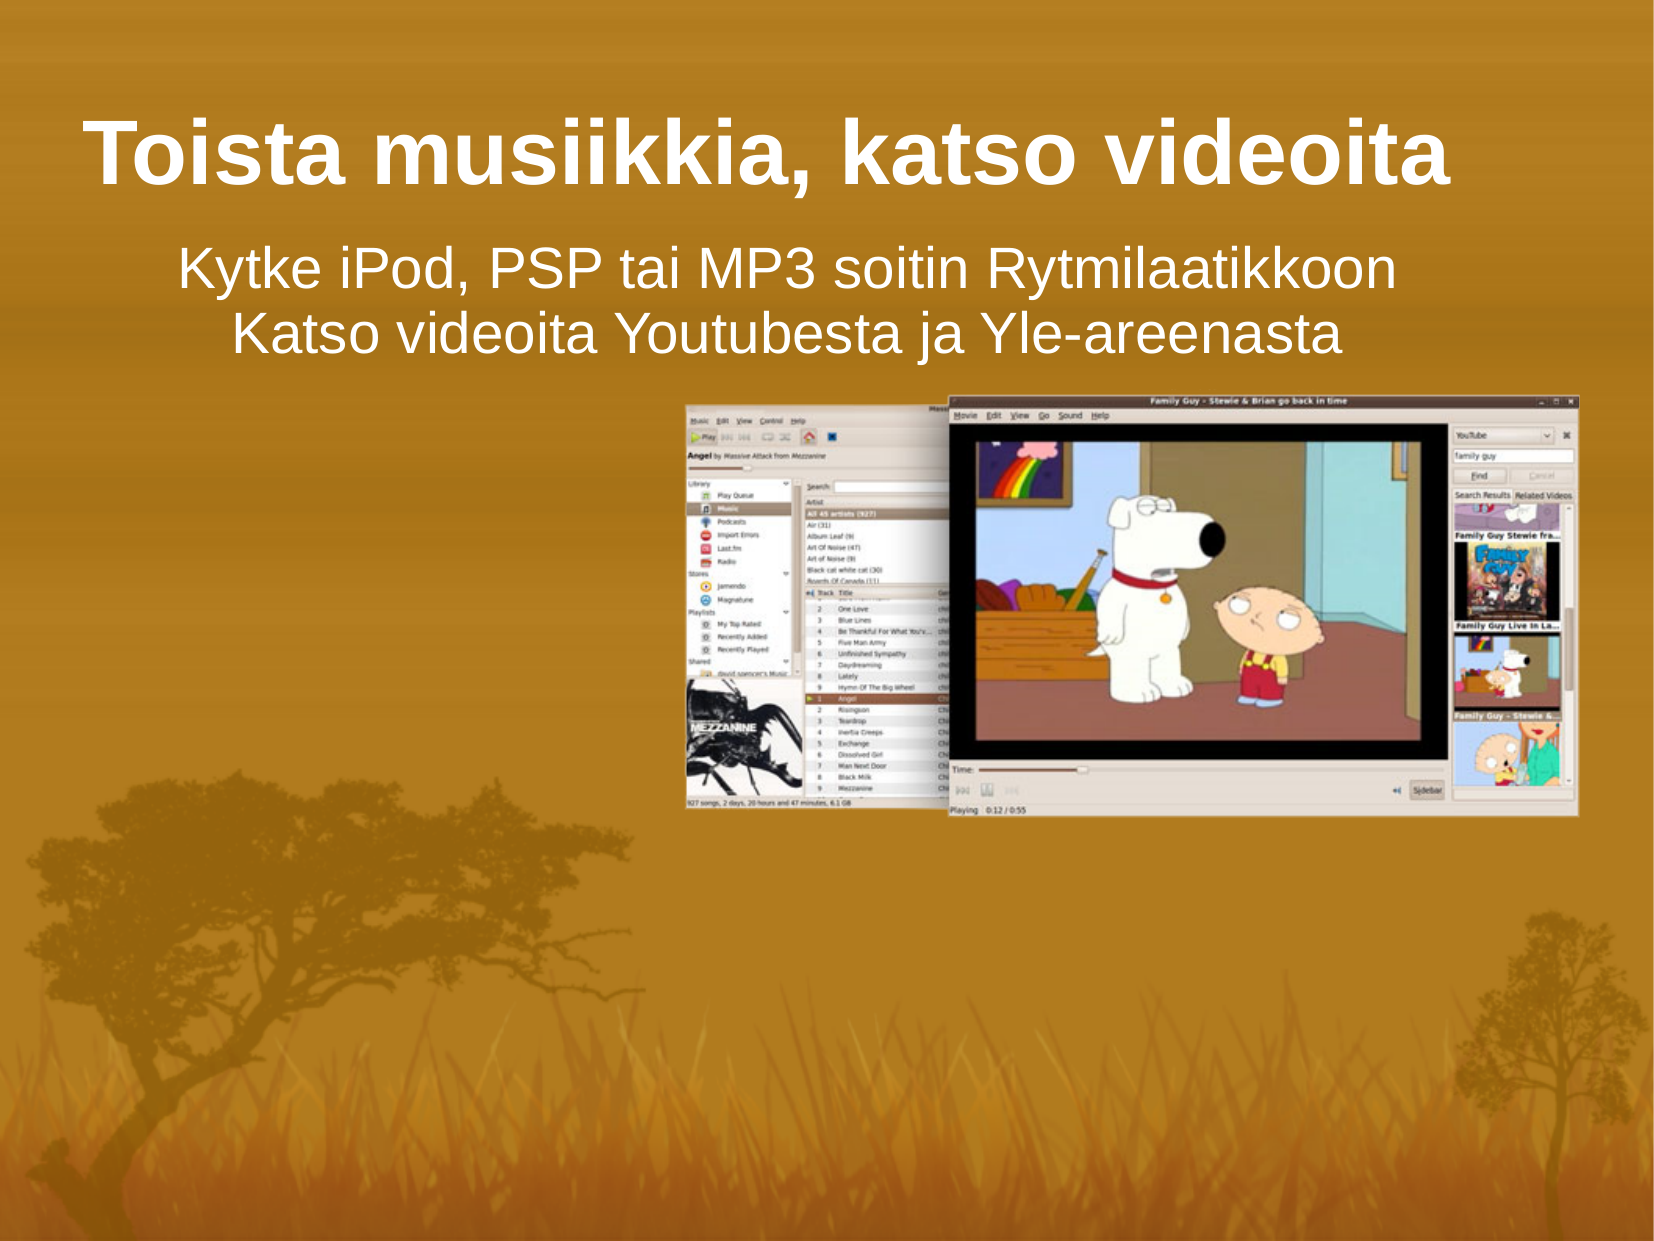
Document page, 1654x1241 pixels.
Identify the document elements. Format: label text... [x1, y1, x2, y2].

text_box Kytke iPod, PSP tai MP3 soitin Rytmilaatikkoon Katso videoita Youtubesta ja Yle-areenasta [177, 236, 1418, 591]
picture [0, 0, 1654, 1241]
title Toista musiikkia, katso videoita [82, 56, 1571, 250]
